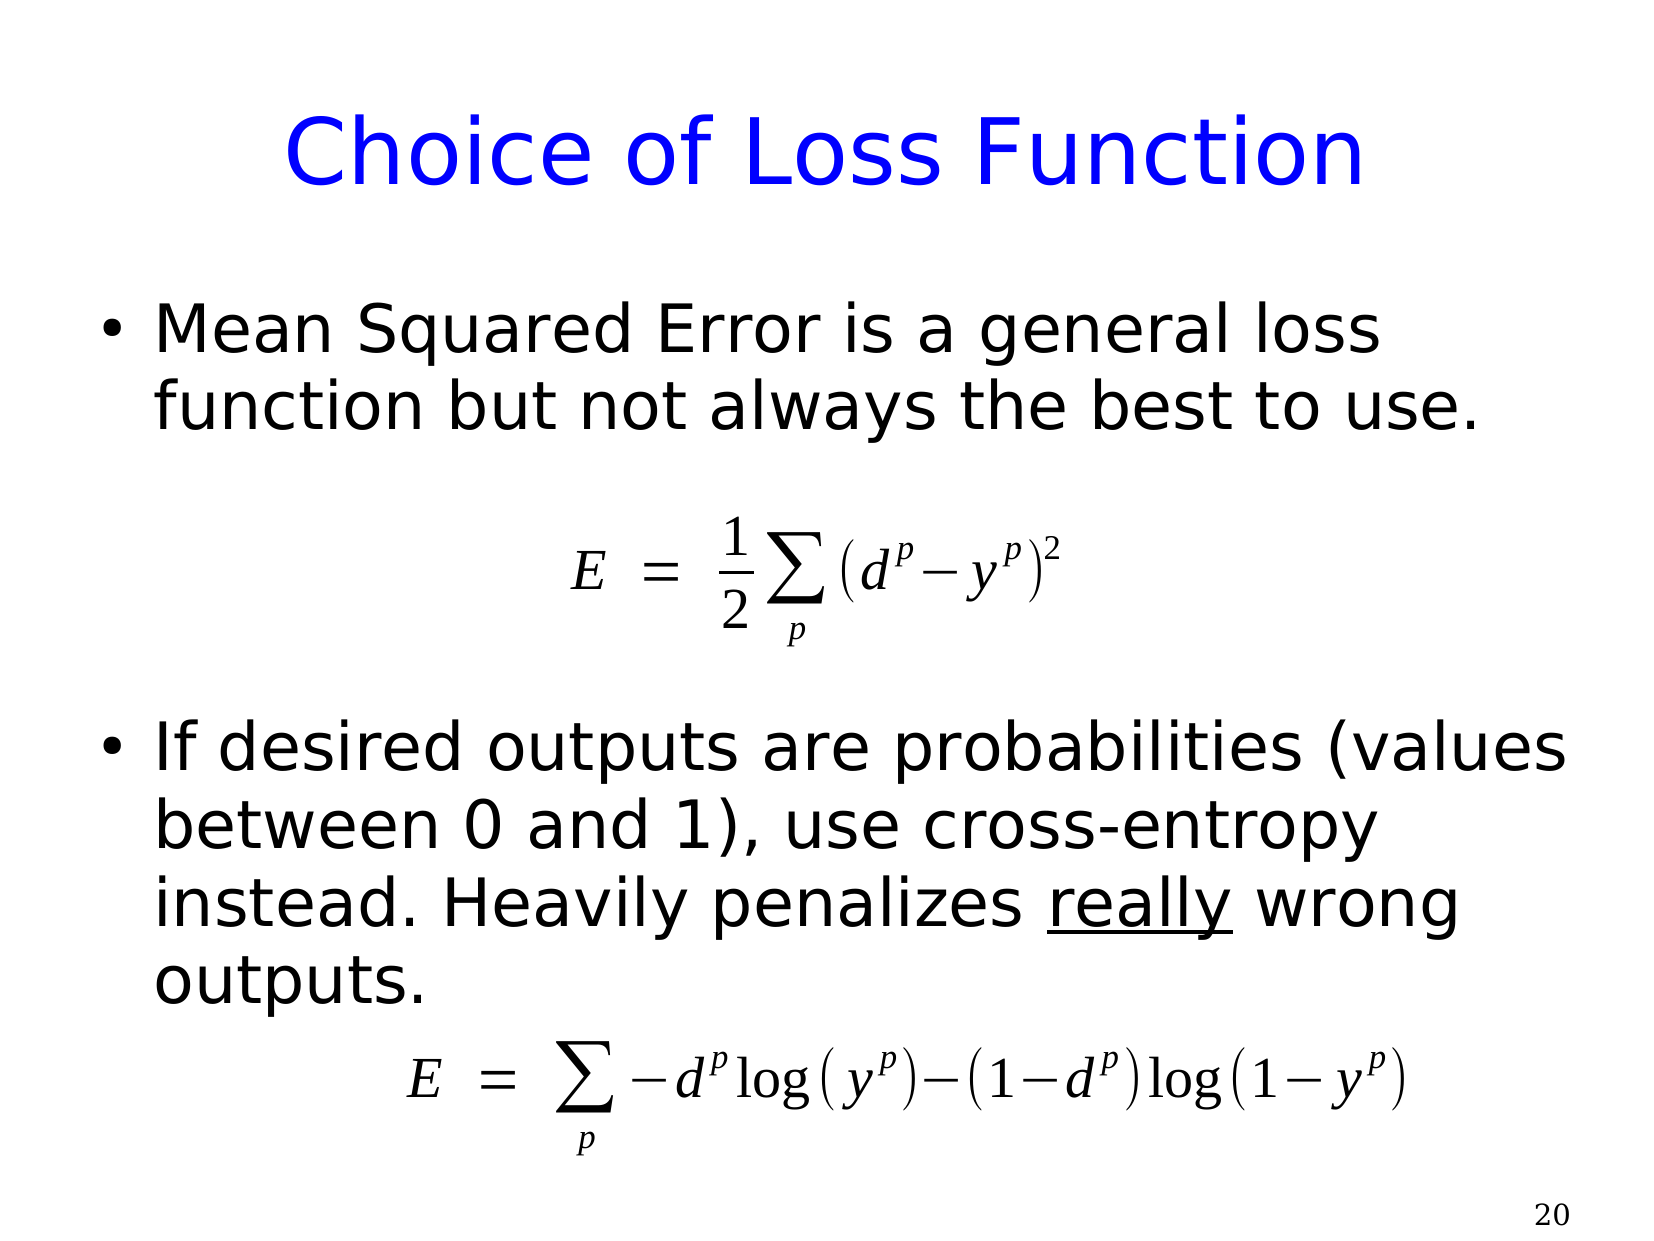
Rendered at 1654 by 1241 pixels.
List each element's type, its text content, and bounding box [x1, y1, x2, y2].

chart [562, 503, 1068, 648]
list Mean Squared Error is a general loss function but not always the best to use. If desired outputs are probabilities (values between 0 and 1), use cross-entropy instead. Heavily penalizes really wrong outputs. [82, 290, 1571, 1109]
chart [398, 1037, 1416, 1157]
title Choice of Loss Function [82, 49, 1571, 257]
